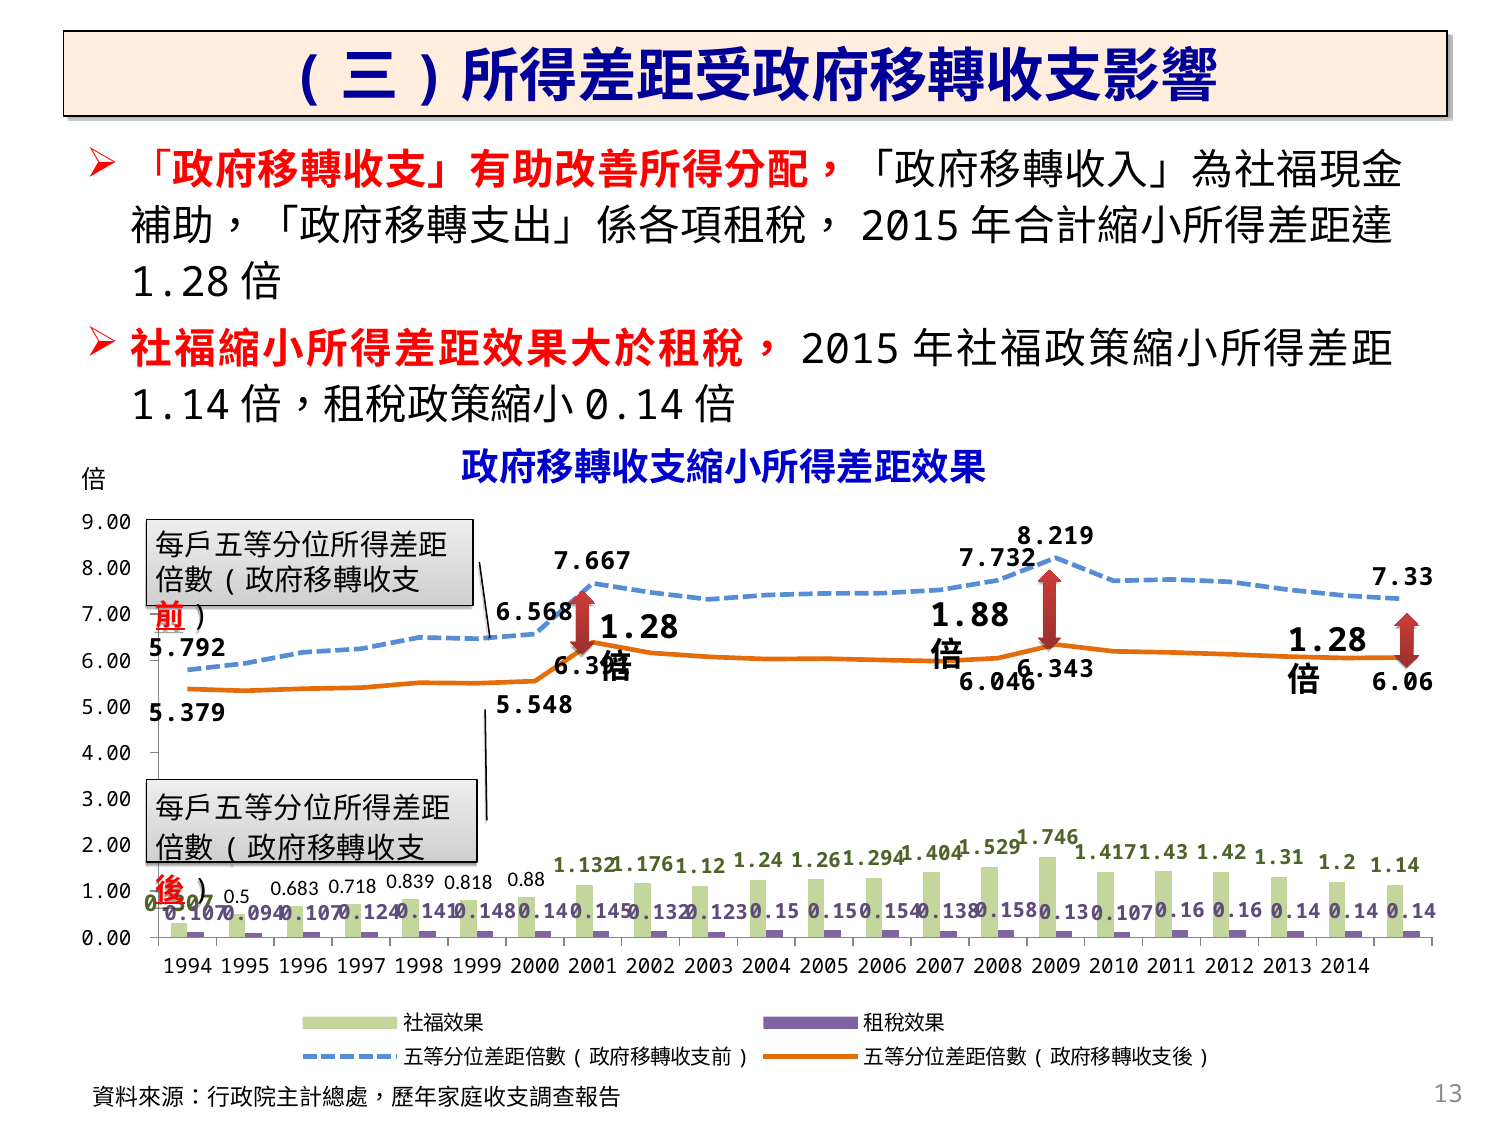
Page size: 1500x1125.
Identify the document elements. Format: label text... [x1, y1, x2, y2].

text_box 1.28倍 [1272, 611, 1418, 706]
slide_number <編號> [1128, 1064, 1478, 1125]
text_box 1.28倍 [584, 597, 729, 693]
text_box 每戶五等分位所得差距倍數(政府移轉收支前) [147, 519, 473, 606]
text_box 倍 [66, 456, 113, 501]
text_box 1.88倍 [915, 586, 1060, 681]
text_box 政府移轉收支縮小所得差距效果 [447, 435, 1002, 496]
text_box 「政府移轉收支」有助改善所得分配，「政府移轉收入」為社福現金補助，「政府移轉支出」係各項租稅，2015年合計縮小所得差距達1.28倍 社福縮小所得差距效果大於租稅，2015年社福政策縮小所得差距1.14倍，租稅政策縮小0.14倍 [70, 128, 1419, 457]
text_box 資料來源：行政院主計總處，歷年家庭收支調查報告 [77, 1068, 691, 1118]
text_box (三)所得差距受政府移轉收支影響 [63, 31, 1447, 116]
chart [53, 496, 1461, 1077]
